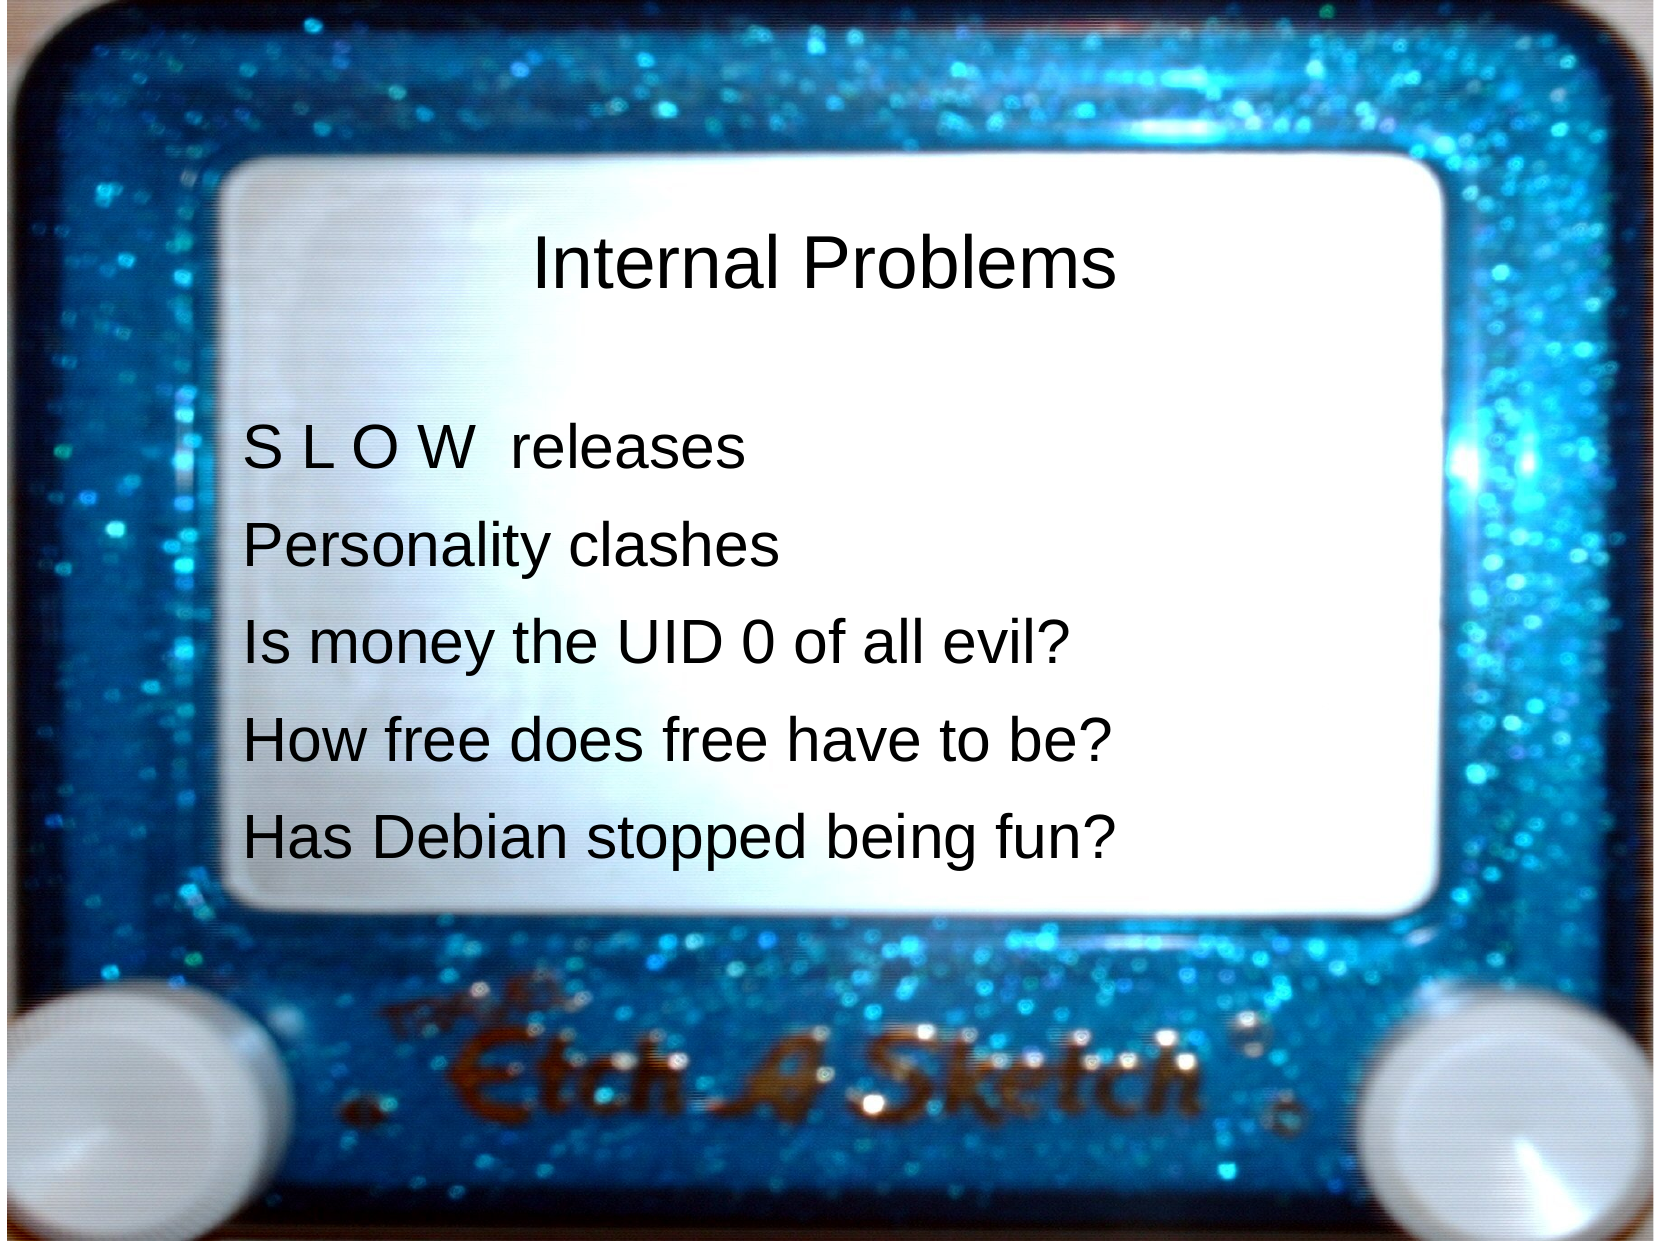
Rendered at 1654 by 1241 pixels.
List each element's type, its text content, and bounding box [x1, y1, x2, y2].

title Internal Problems [225, 157, 1426, 368]
picture [7, 0, 1654, 1241]
list S L O W releases Personality clashes Is money the UID 0 of all evil? How free does free have to be? Has Debian stopped being fun? [225, 412, 1426, 886]
